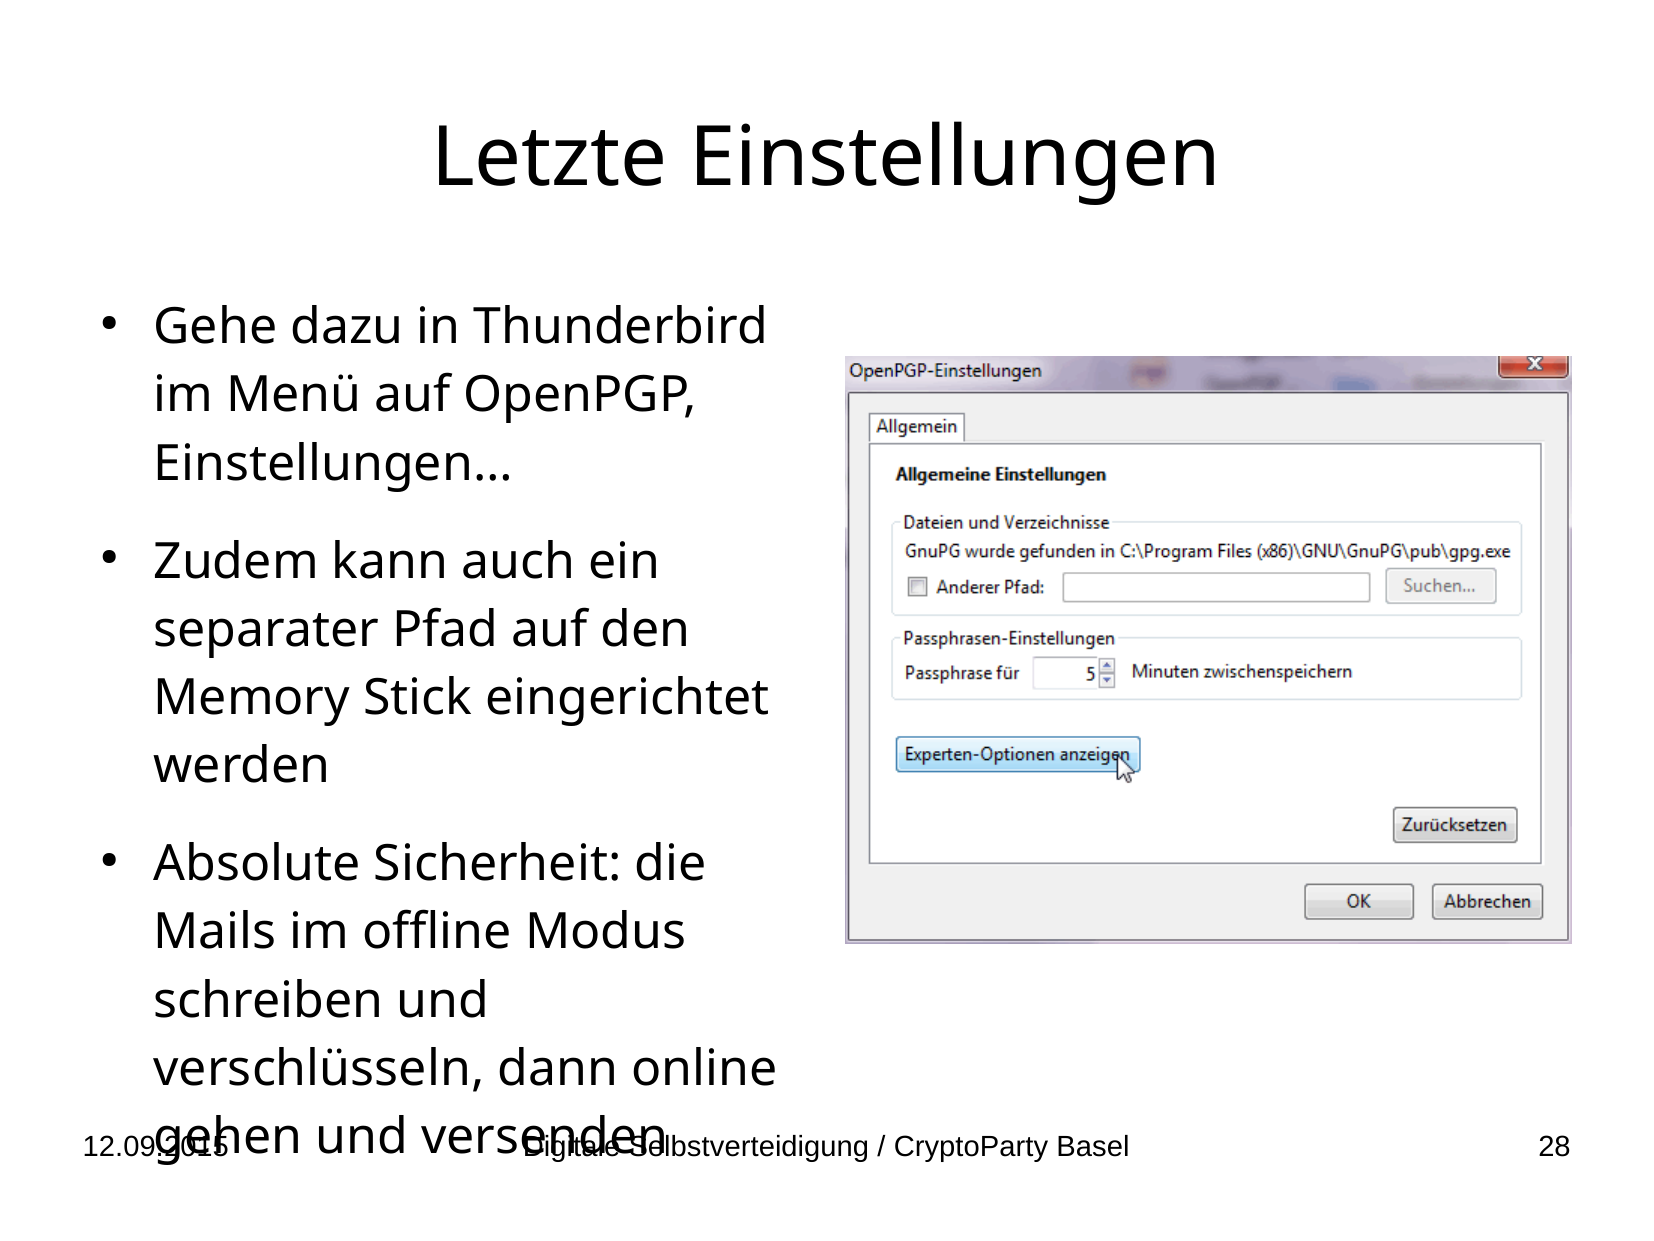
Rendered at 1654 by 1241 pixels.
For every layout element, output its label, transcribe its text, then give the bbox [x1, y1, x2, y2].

list Gehe dazu in Thunderbird im Menü auf OpenPGP, Einstellungen… Zudem kann auch ein separater Pfad auf den Memory Stick eingerichtet werden Absolute Sicherheit: die Mails im offline Modus schreiben und verschlüsseln, dann online gehen und versenden [82, 290, 809, 1169]
title Letzte Einstellungen [82, 49, 1571, 257]
picture [845, 356, 1572, 944]
